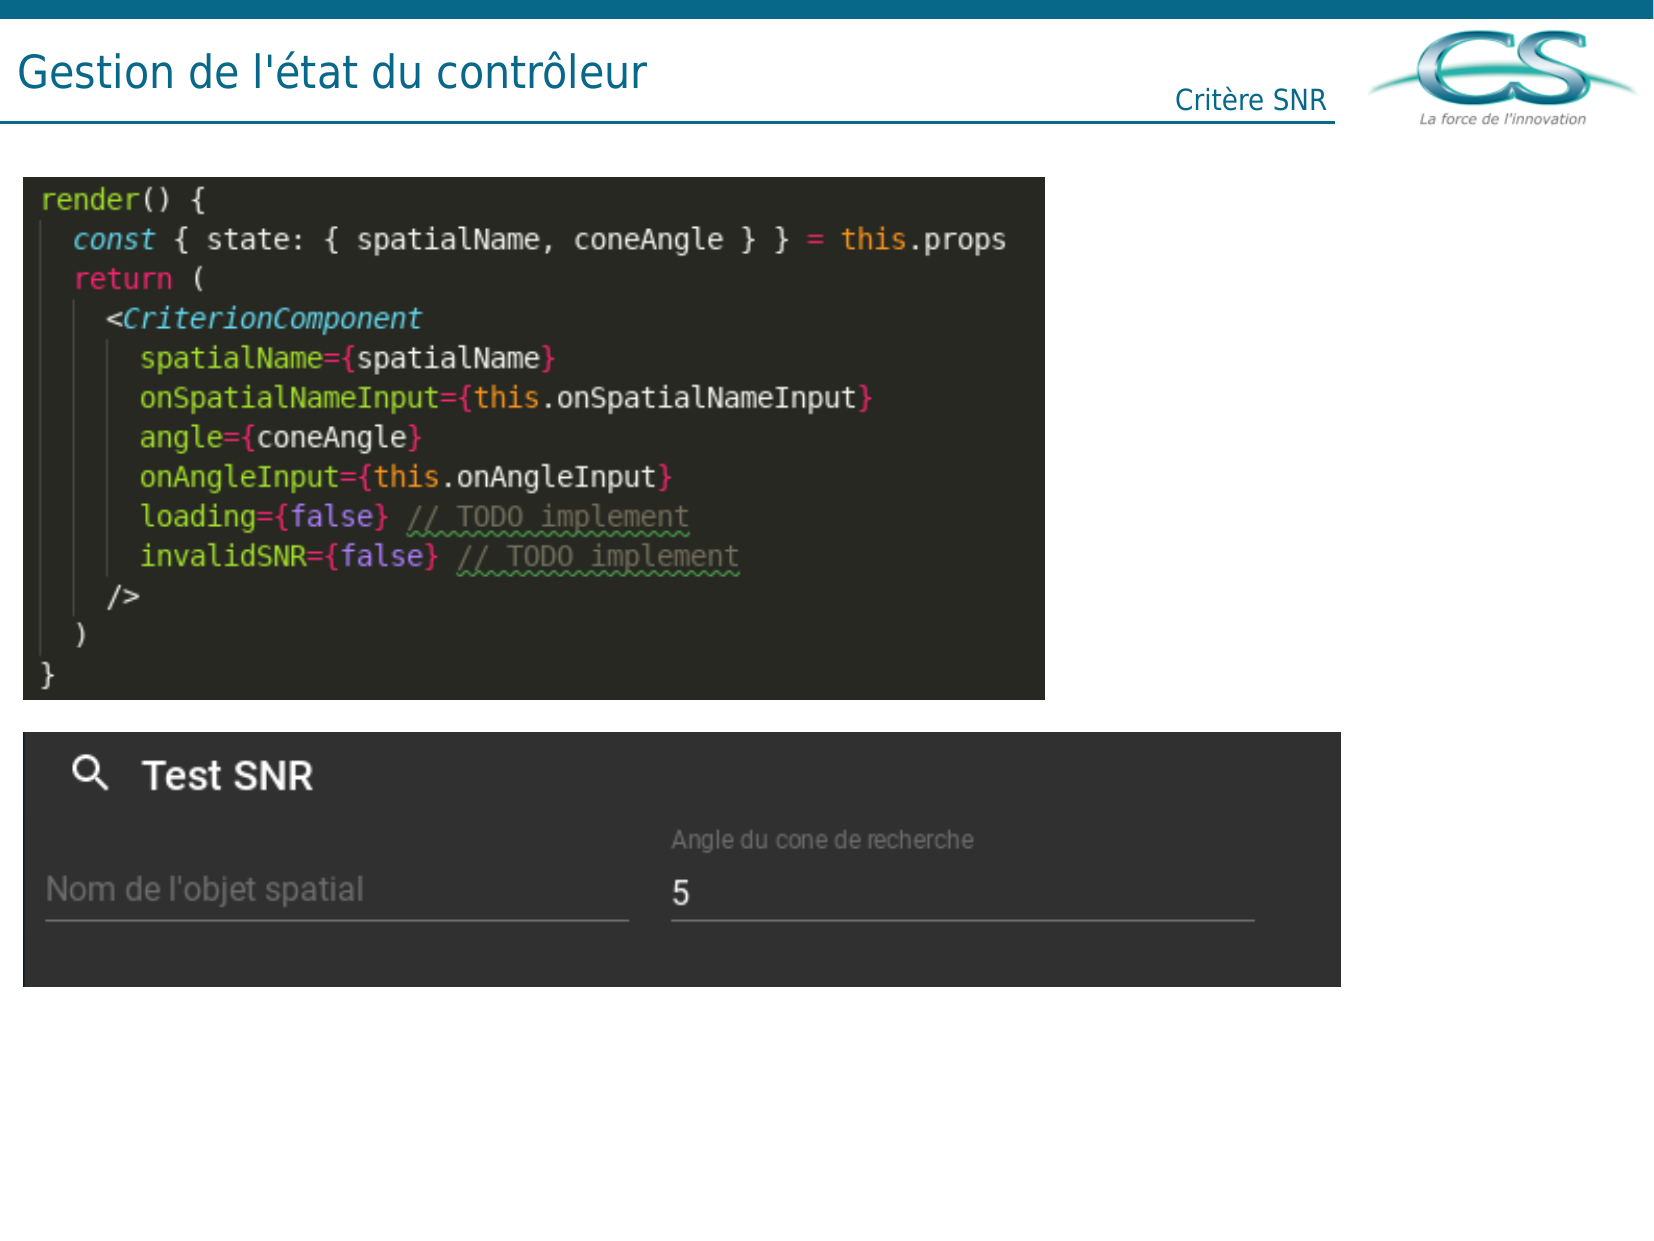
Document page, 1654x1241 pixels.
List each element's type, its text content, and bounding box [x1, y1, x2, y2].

picture [1368, 28, 1642, 128]
title Gestion de l'état du contrôleur [17, 46, 1368, 106]
text_box Critère SNR [1163, 71, 1347, 142]
picture [23, 177, 1045, 700]
picture [23, 732, 1341, 987]
